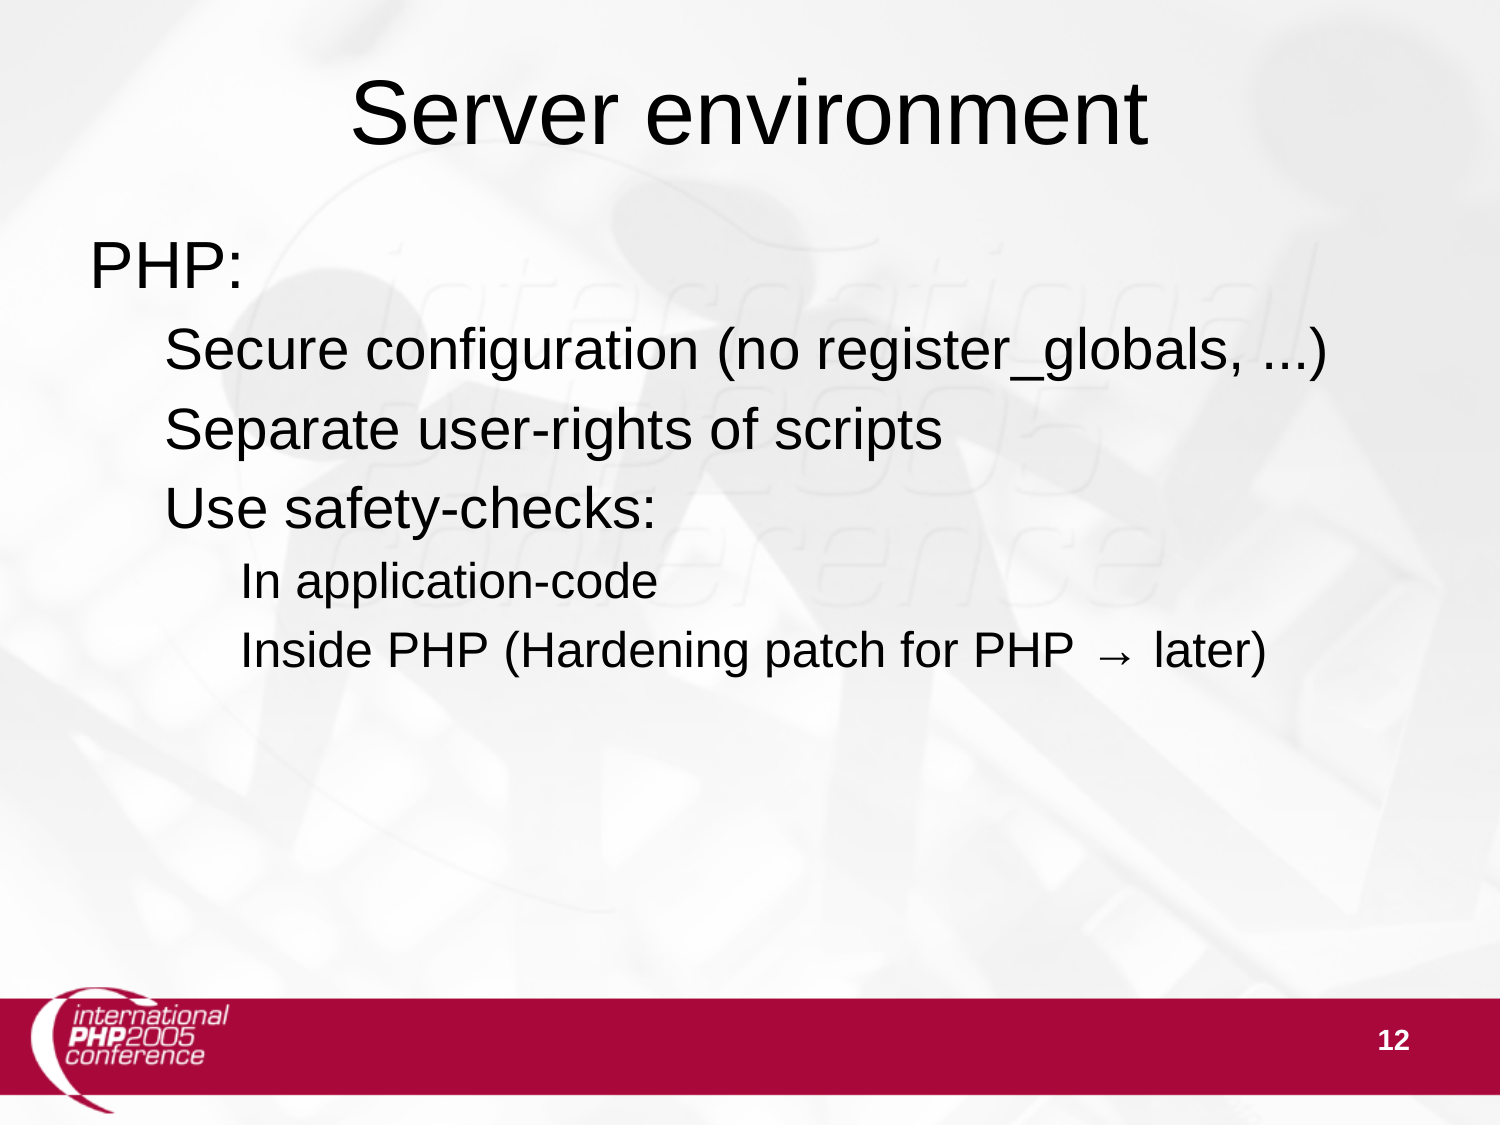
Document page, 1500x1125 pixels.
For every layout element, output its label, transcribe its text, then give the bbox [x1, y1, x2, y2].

picture [0, 0, 1500, 1125]
list PHP: Secure configuration (no register_globals, ...) Separate user-rights of scripts Use safety-checks: In application-code Inside PHP (Hardening patch for PHP → later) [75, 220, 1426, 977]
title Server environment [75, 18, 1426, 207]
